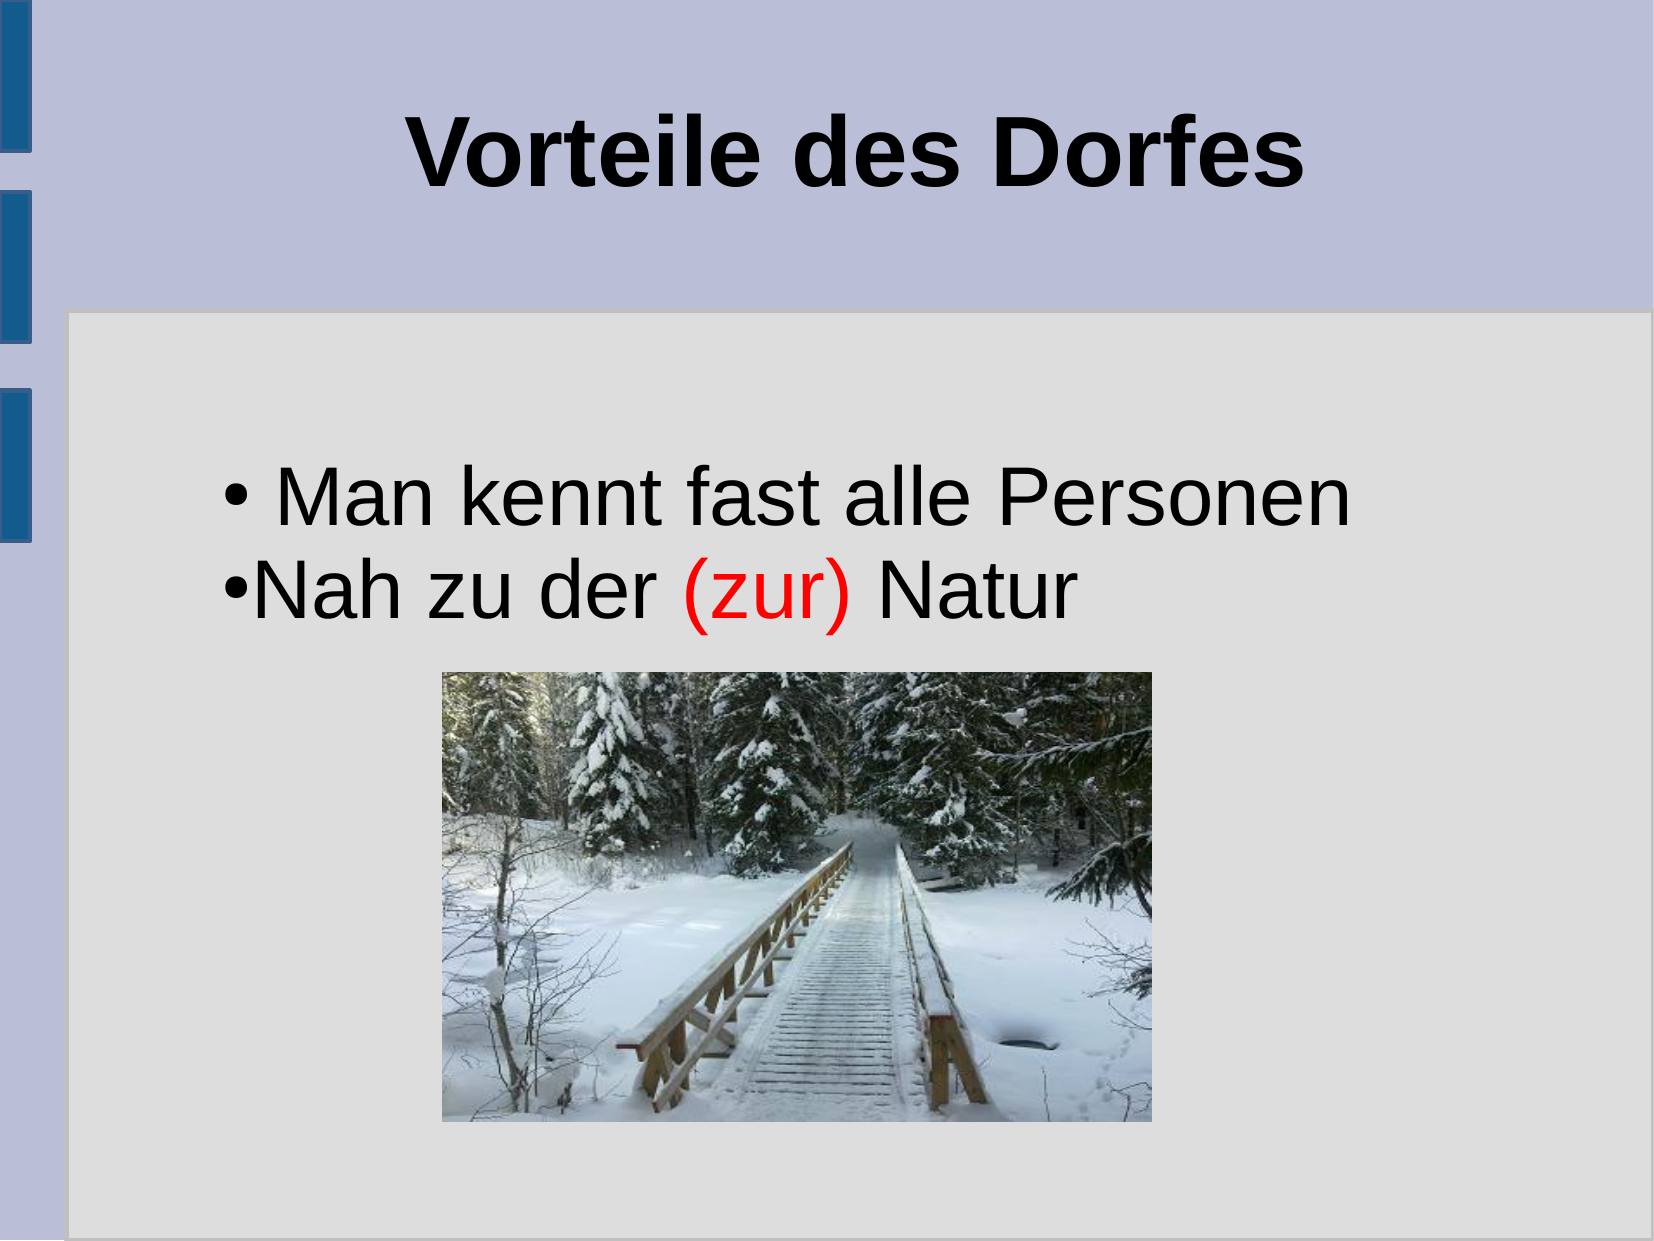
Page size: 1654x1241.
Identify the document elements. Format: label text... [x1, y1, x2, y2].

text_box Man kennt fast alle Personen Nah zu der (zur) Natur [206, 442, 1477, 652]
picture [442, 672, 1152, 1123]
text_box Vorteile des Dorfes [177, 88, 1536, 216]
